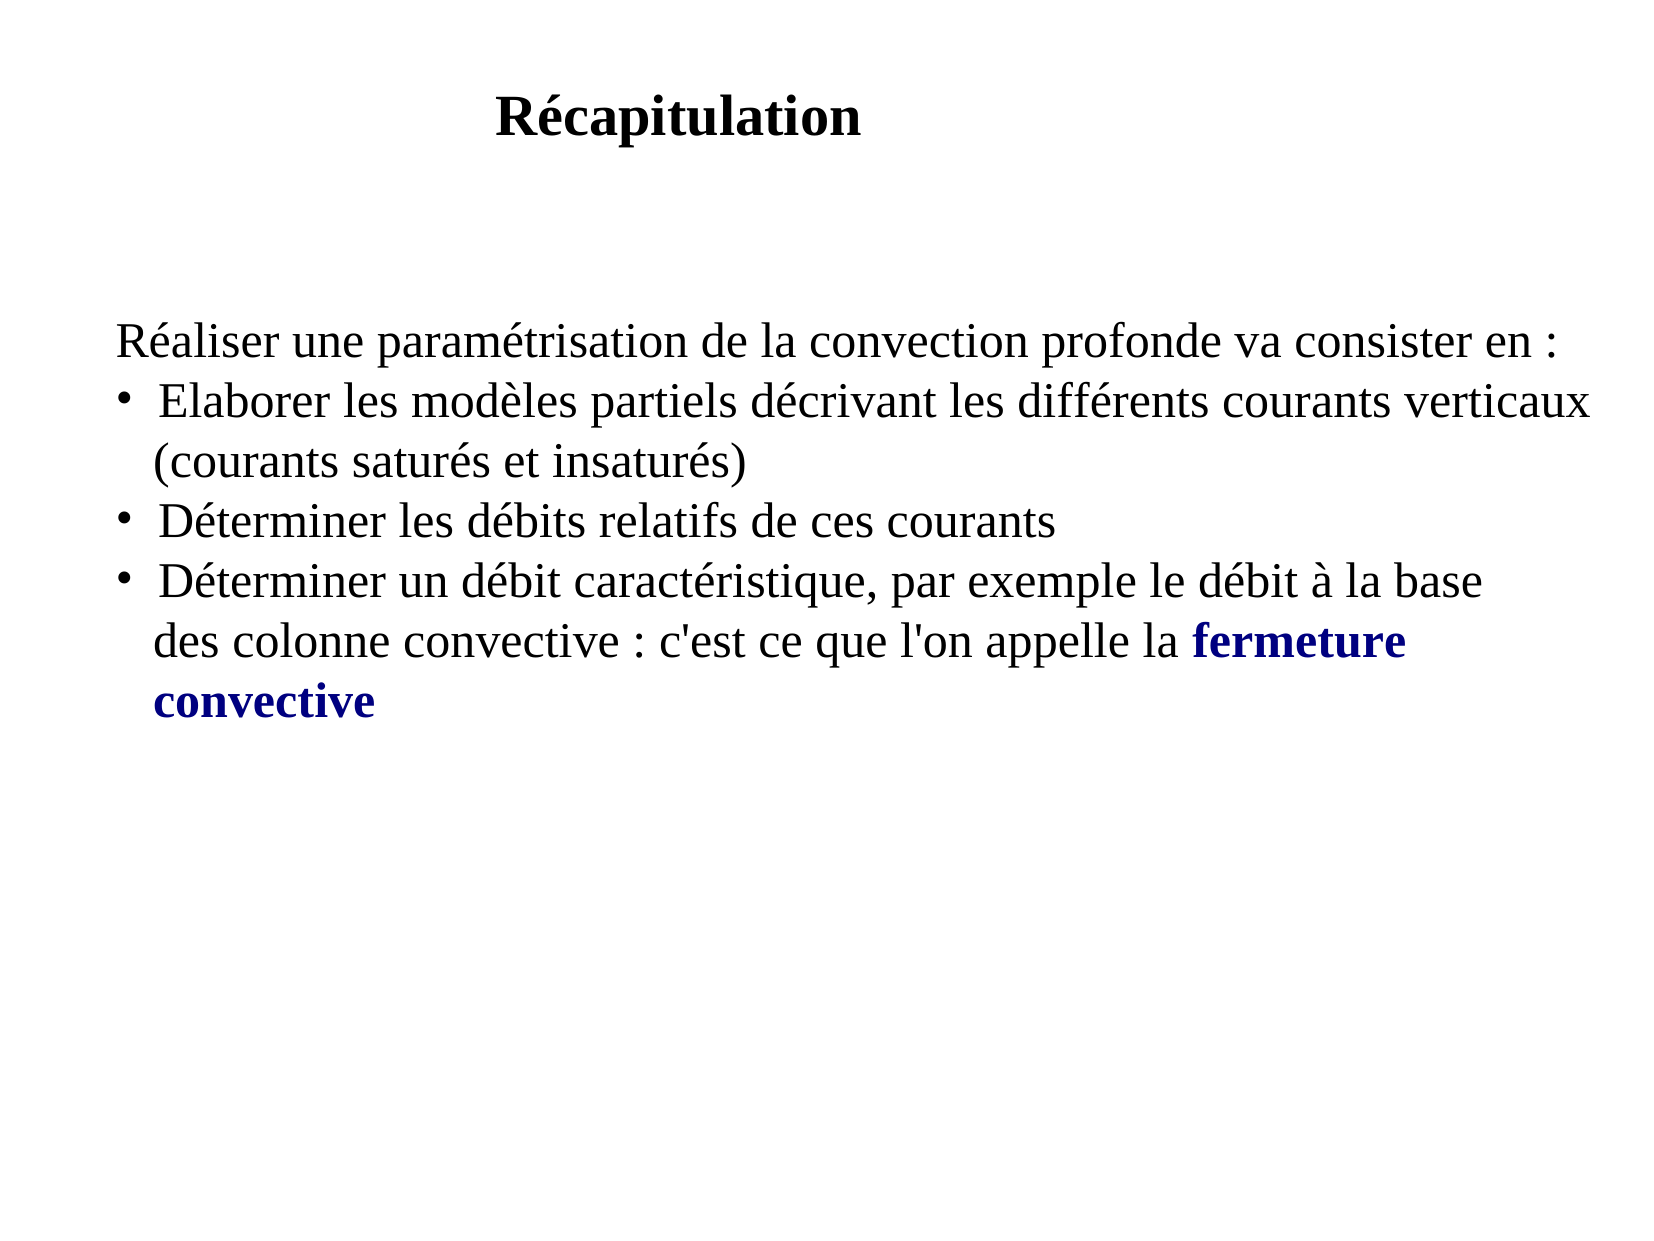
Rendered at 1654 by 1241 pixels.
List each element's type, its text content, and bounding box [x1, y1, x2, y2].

text_box Récapitulation [480, 69, 877, 155]
text_box Réaliser une paramétrisation de la convection profonde va consister en : Elaborer les modèles partiels décrivant les différents courants verticaux (courants saturés et insaturés) Déterminer les débits relatifs de ces courants Déterminer un débit caractéristique, par exemple le débit à la base des colonne convective : c'est ce que l'on appelle la fermeture convective [100, 300, 1576, 795]
